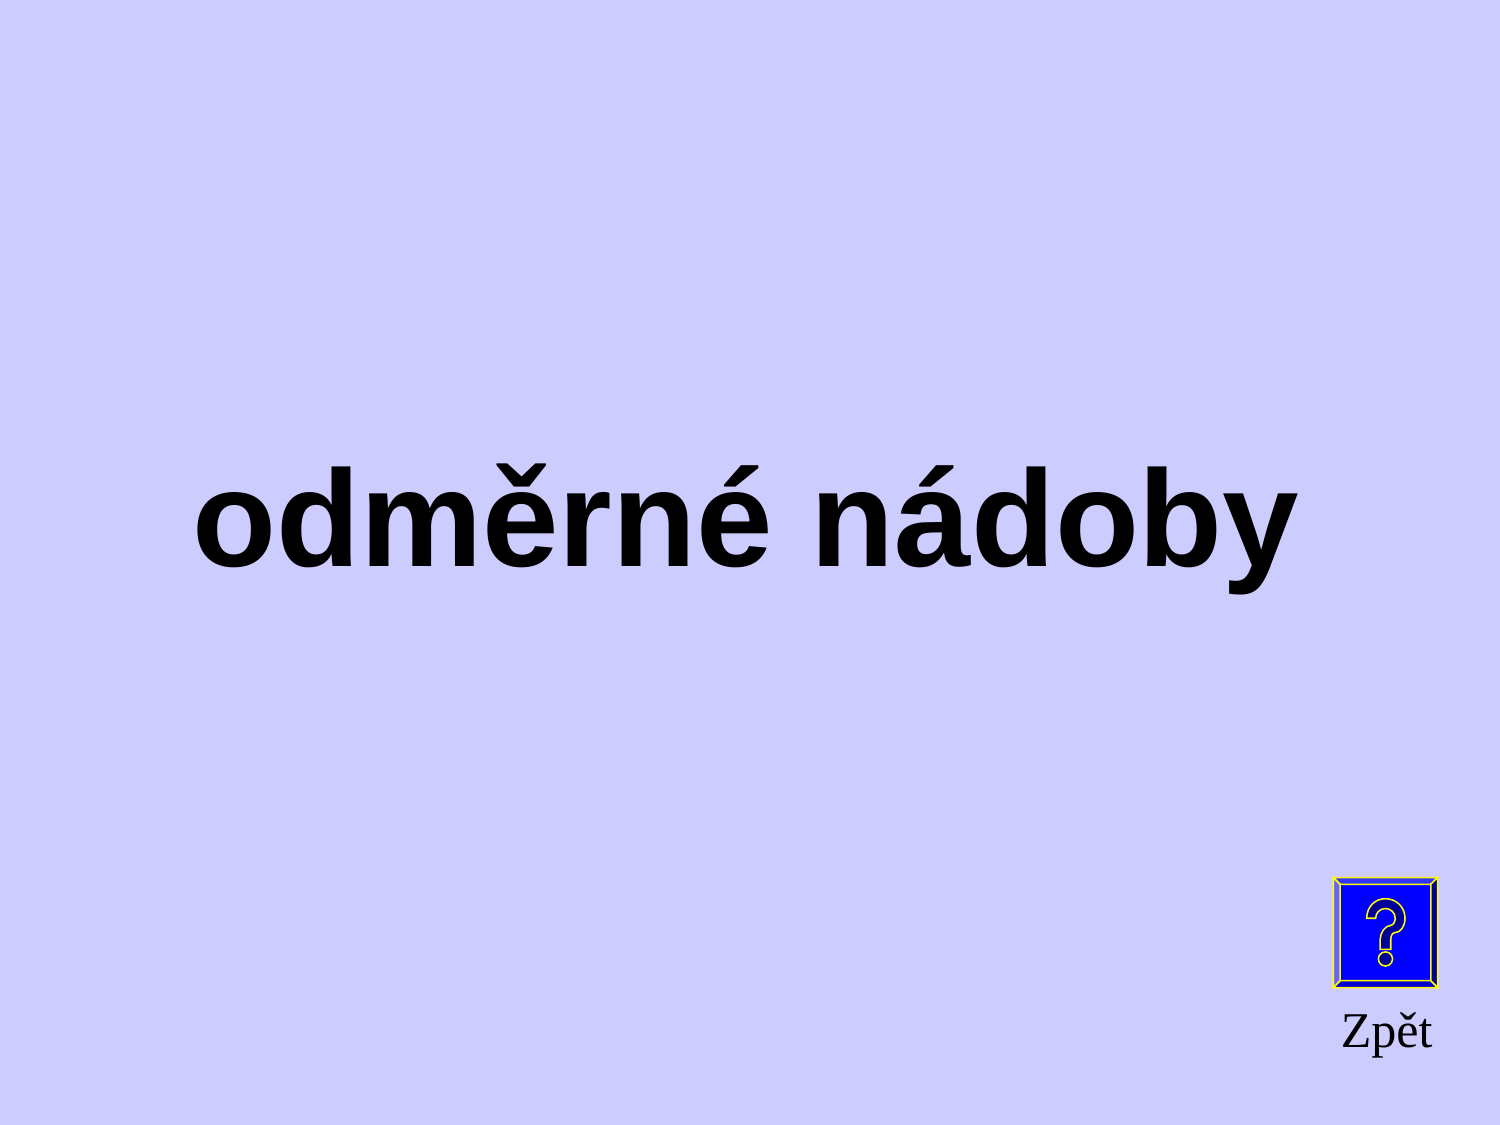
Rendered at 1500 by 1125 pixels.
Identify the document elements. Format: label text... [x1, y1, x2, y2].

text_box Zpět [1274, 990, 1500, 1066]
text_box odměrné nádoby [55, 420, 1438, 602]
text_box [1334, 877, 1438, 988]
